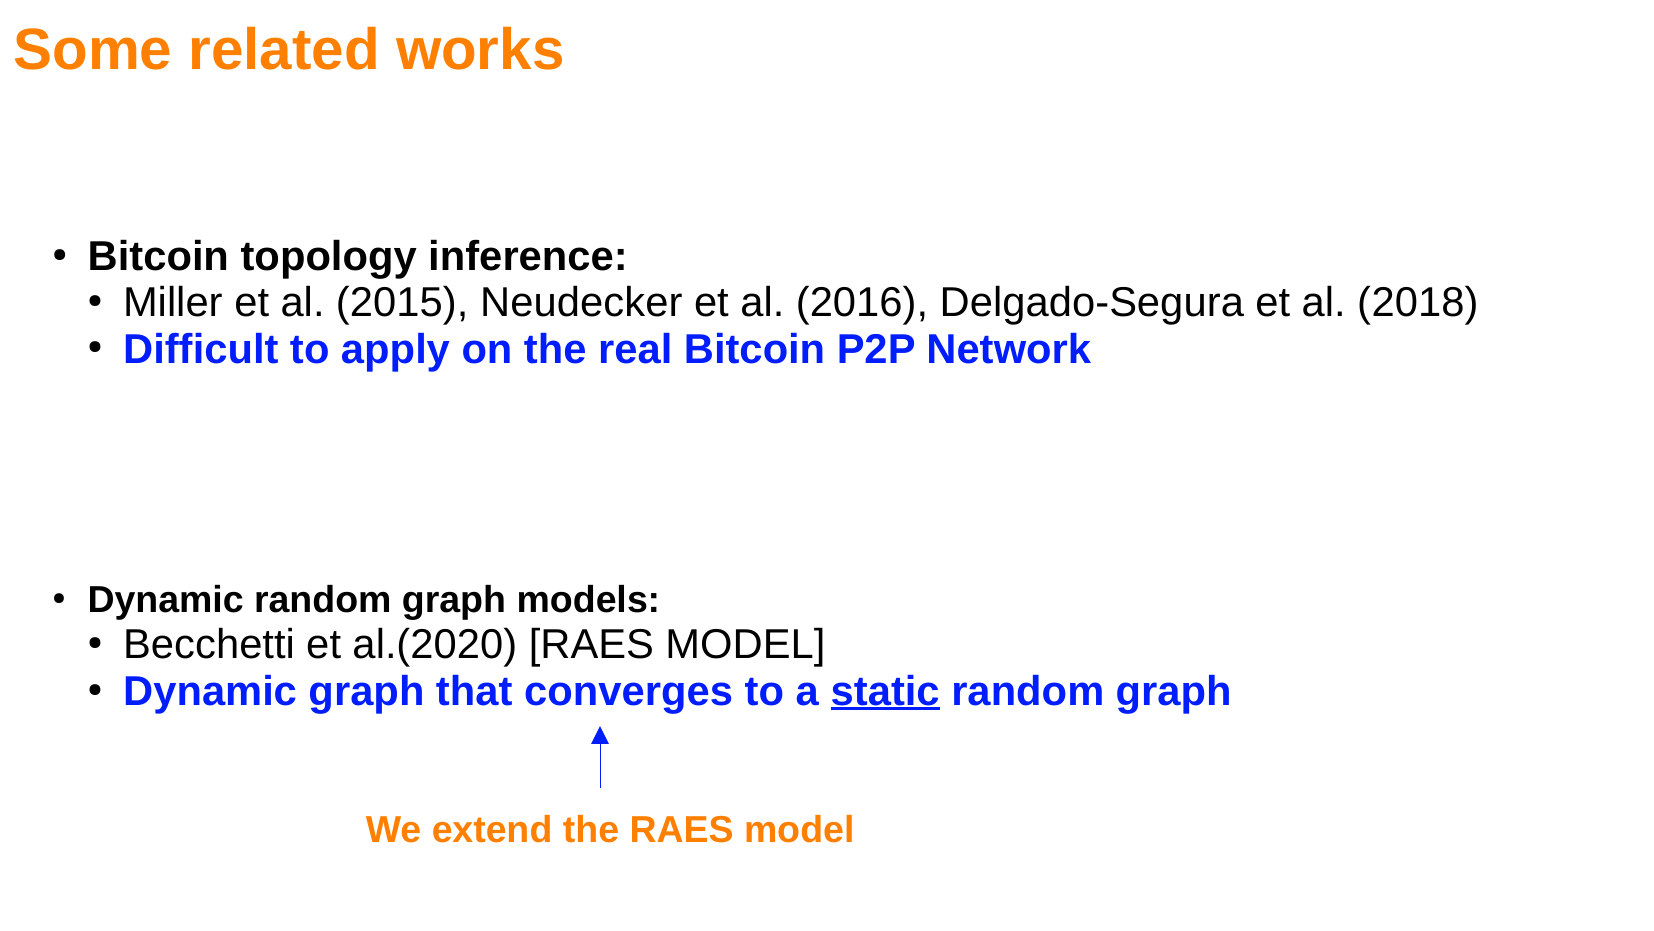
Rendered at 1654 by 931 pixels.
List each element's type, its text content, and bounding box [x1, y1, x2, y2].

text_box Bitcoin topology inference: Miller et al. (2015), Neudecker et al. (2016), Delgado-Segura et al. (2018) Difficult to apply on the real Bitcoin P2P Network [37, 225, 1613, 473]
text_box We extend the RAES model [351, 801, 1177, 859]
text_box Dynamic random graph models: Becchetti et al.(2020) [RAES MODEL] Dynamic graph that converges to a static random graph [37, 525, 1576, 908]
title Some related works [13, 0, 1578, 169]
